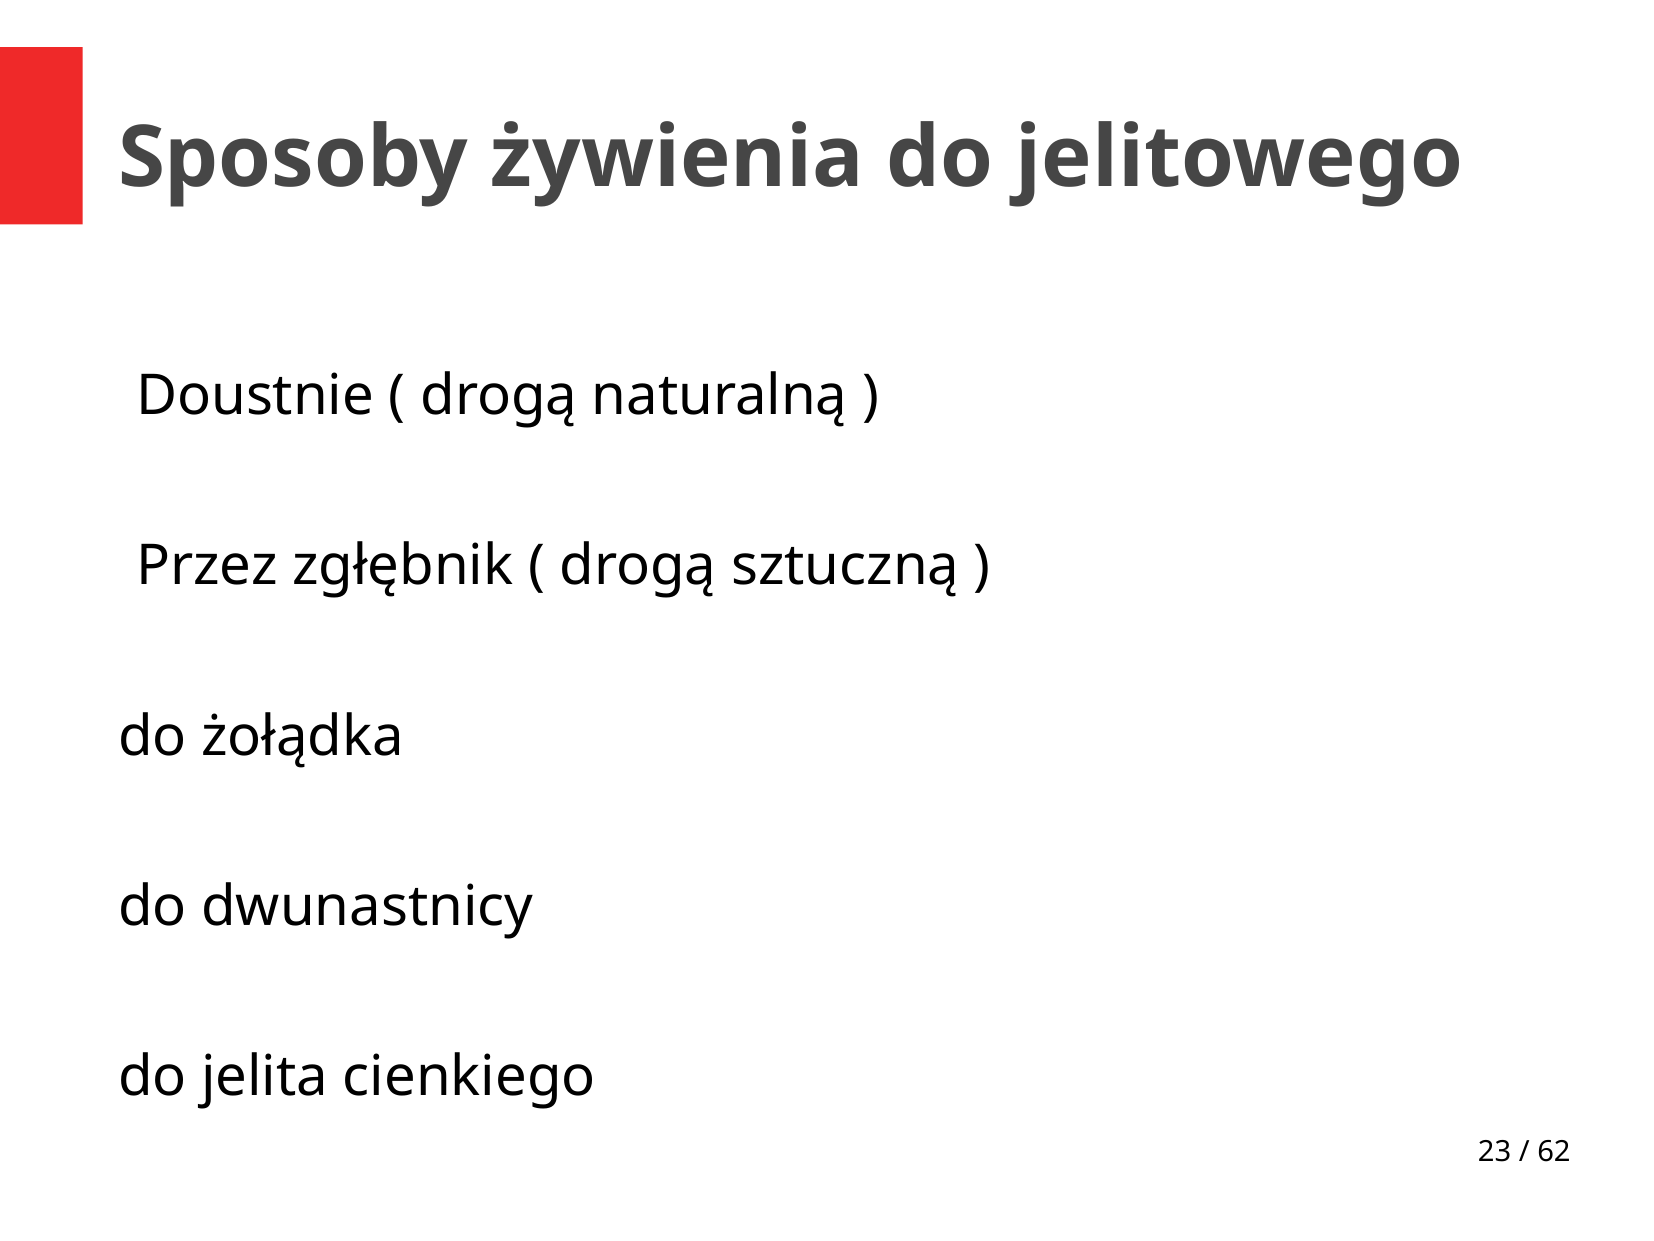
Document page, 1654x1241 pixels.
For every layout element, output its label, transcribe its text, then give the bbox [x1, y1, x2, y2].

list Doustnie ( drogą naturalną ) Przez zgłębnik ( drogą sztuczną ) do żołądka do dwunastnicy do jelita cienkiego [118, 354, 1536, 1074]
title Sposoby żywienia do jelitowego [118, 49, 1571, 257]
